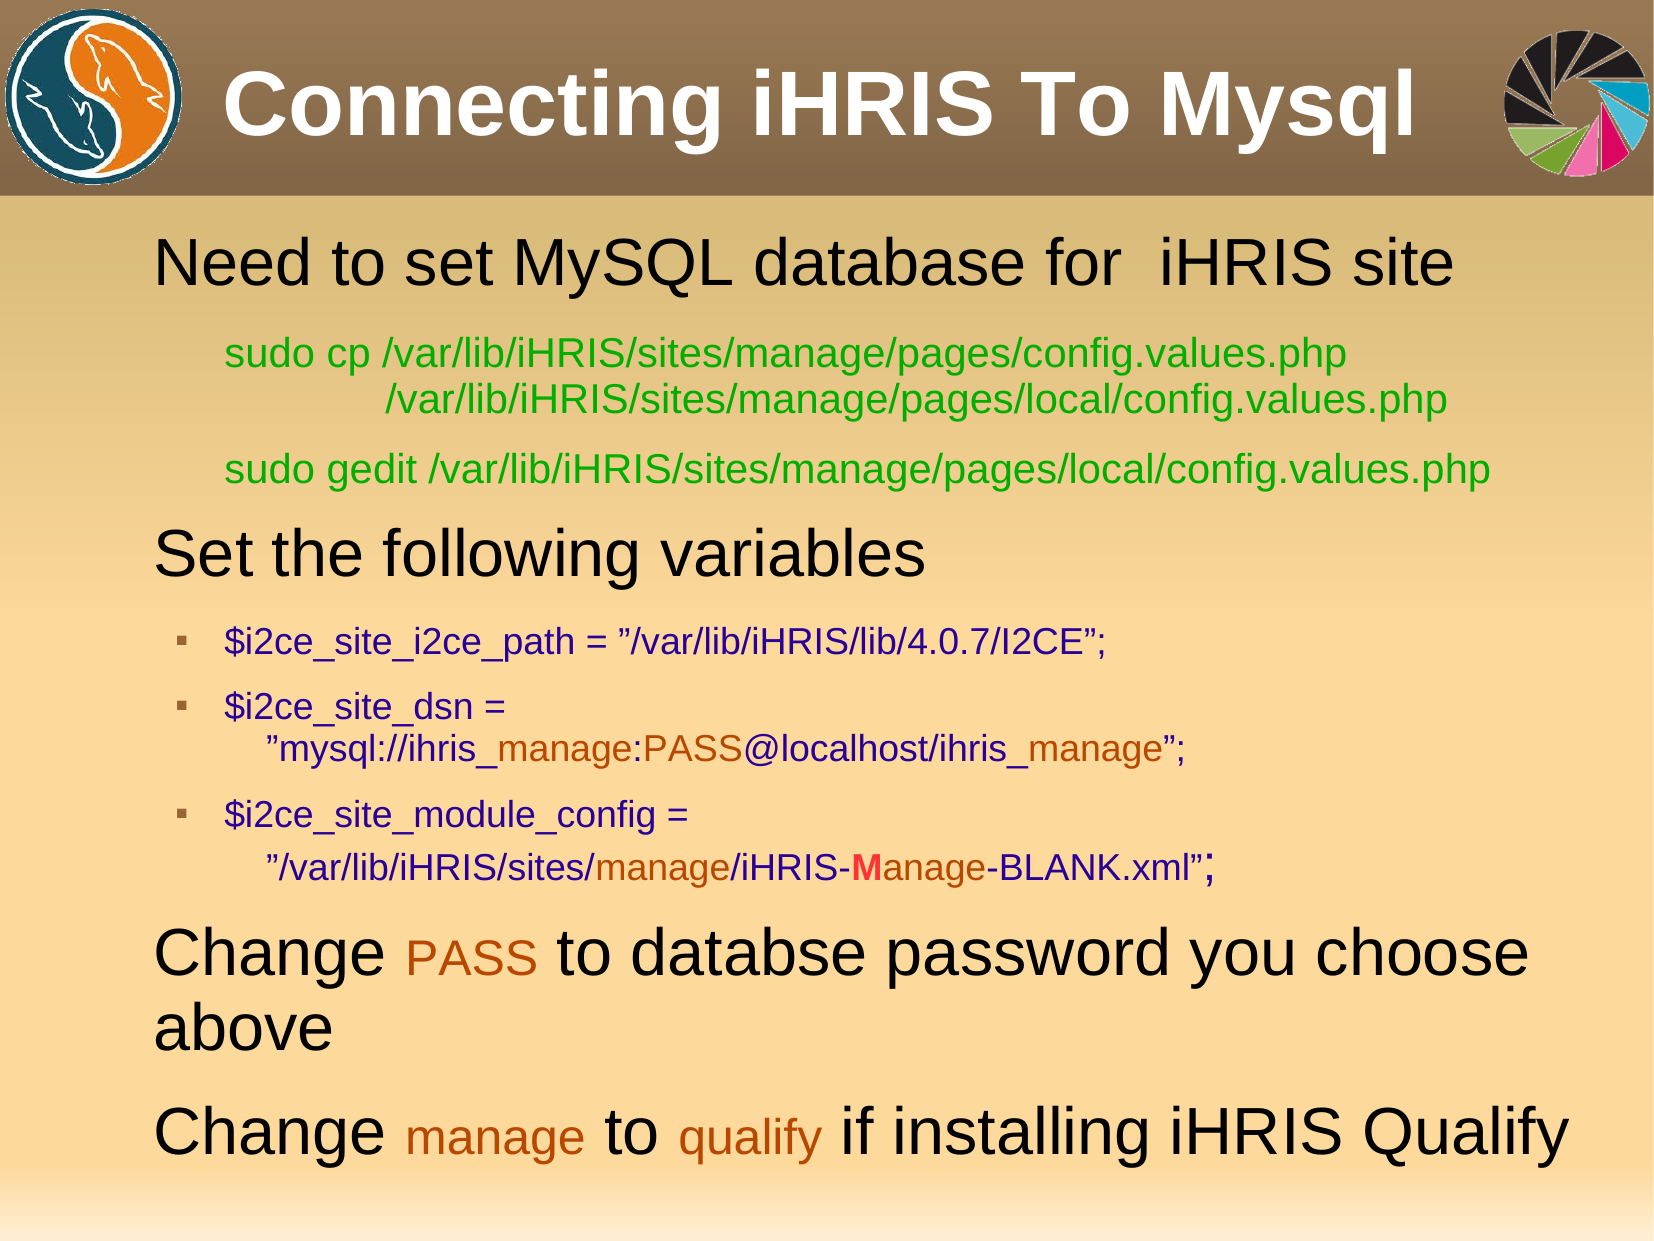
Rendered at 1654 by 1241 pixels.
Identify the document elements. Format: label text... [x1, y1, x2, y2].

list Need to set MySQL database for iHRIS site sudo cp /var/lib/iHRIS/sites/manage/pages/config.values.php /var/lib/iHRIS/sites/manage/pages/local/config.values.php sudo gedit /var/lib/iHRIS/sites/manage/pages/local/config.values.php Set the following variables $i2ce_site_i2ce_path = ”/var/lib/iHRIS/lib/4.0.7/I2CE”; $i2ce_site_dsn = ”mysql://ihris_manage:PASS@localhost/ihris_manage”; $i2ce_site_module_config = ”/var/lib/iHRIS/sites/manage/iHRIS-Manage-BLANK.xml”; Change PASS to databse password you choose above Change manage to qualify if installing iHRIS Qualify [82, 225, 1613, 1241]
title Connecting iHRIS To Mysql [76, 7, 1565, 200]
picture [0, 0, 1654, 1241]
